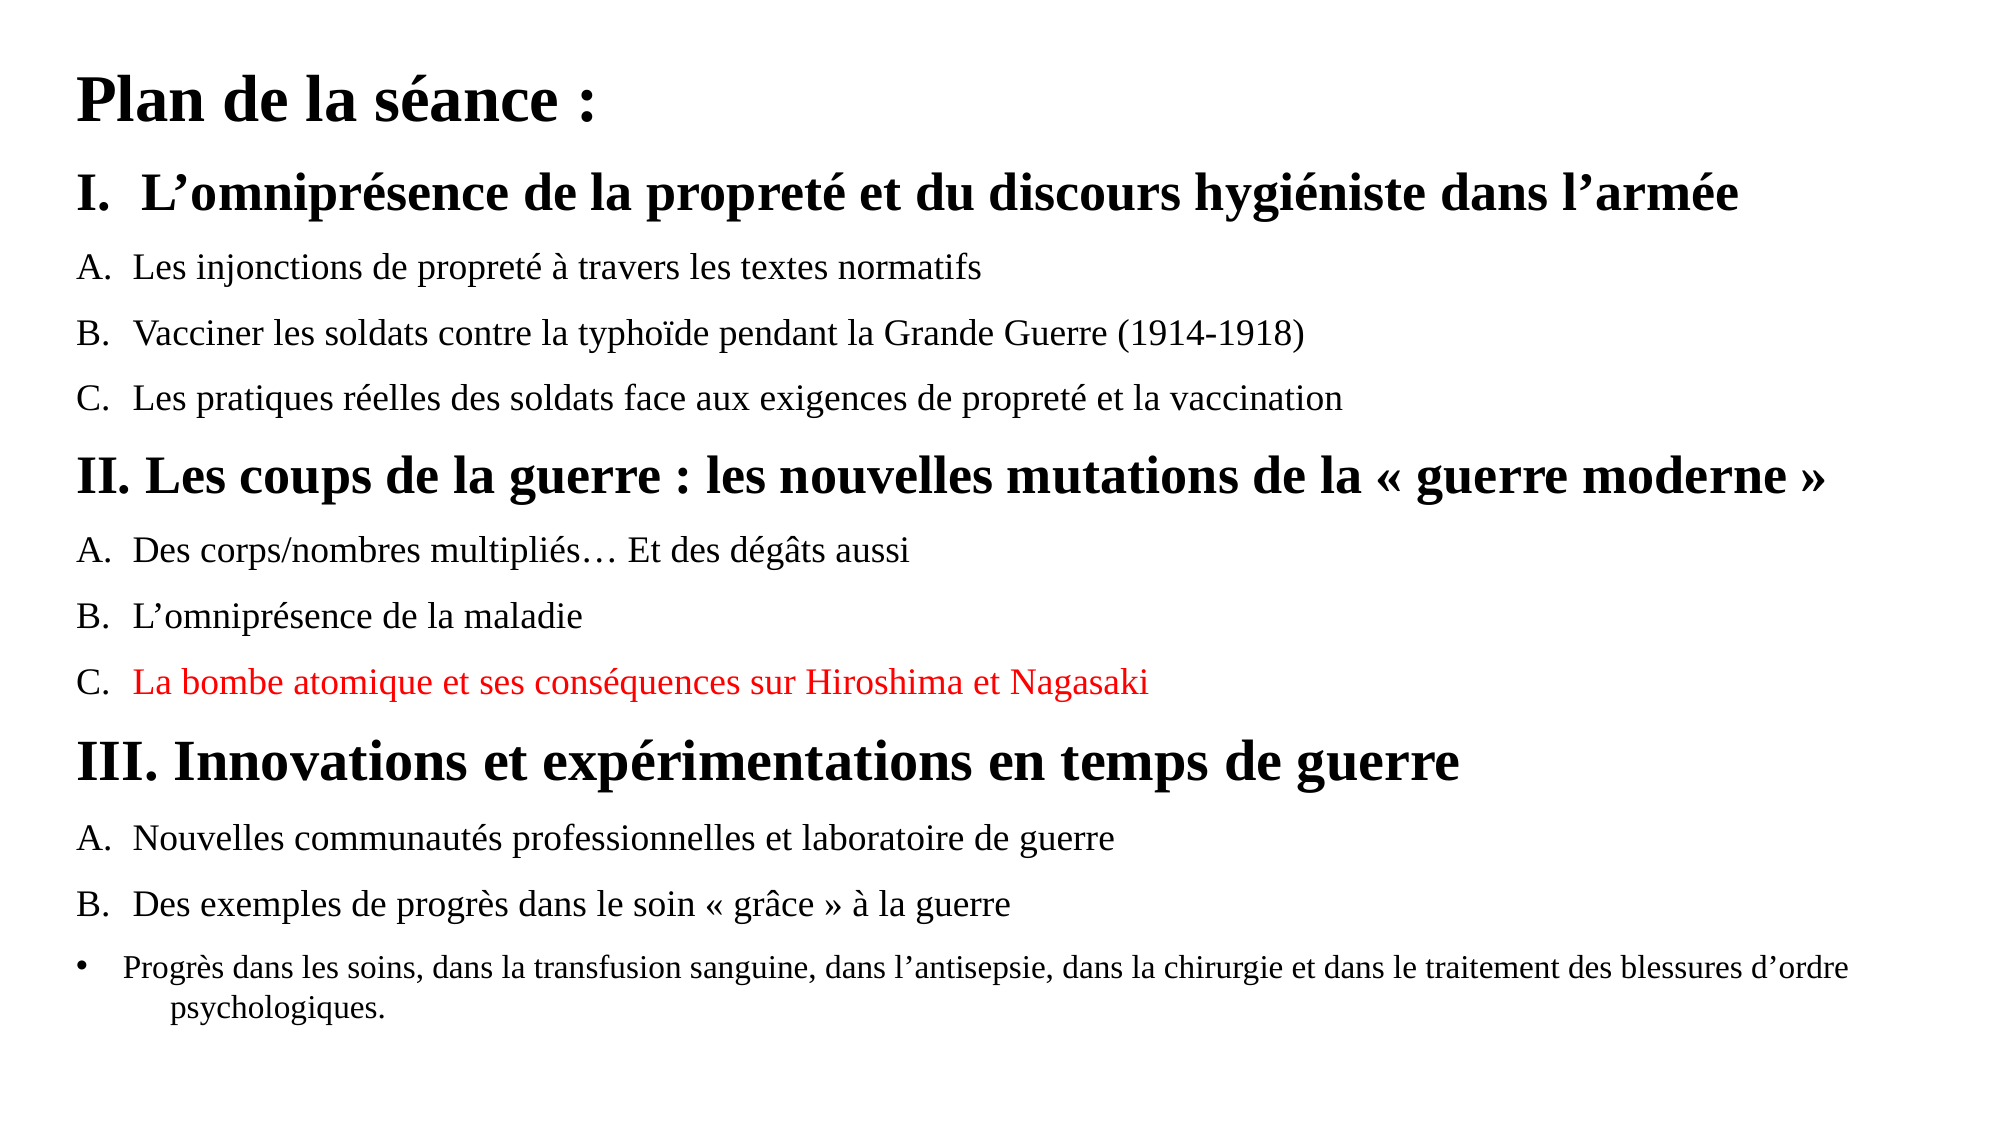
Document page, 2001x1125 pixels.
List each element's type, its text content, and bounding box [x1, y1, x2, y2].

list Plan de la séance : L’omniprésence de la propreté et du discours hygiéniste dans l’armée Les injonctions de propreté à travers les textes normatifs Vacciner les soldats contre la typhoïde pendant la Grande Guerre (1914-1918) Les pratiques réelles des soldats face aux exigences de propreté et la vaccination II. Les coups de la guerre : les nouvelles mutations de la « guerre moderne » Des corps/nombres multipliés… Et des dégâts aussi L’omniprésence de la maladie La bombe atomique et ses conséquences sur Hiroshima et Nagasaki III. Innovations et expérimentations en temps de guerre Nouvelles communautés professionnelles et laboratoire de guerre Des exemples de progrès dans le soin « grâce » à la guerre Progrès dans les soins, dans la transfusion sanguine, dans l’antisepsie, dans la chirurgie et dans le traitement des blessures d’ordre psychologiques. [61, 47, 1951, 1070]
